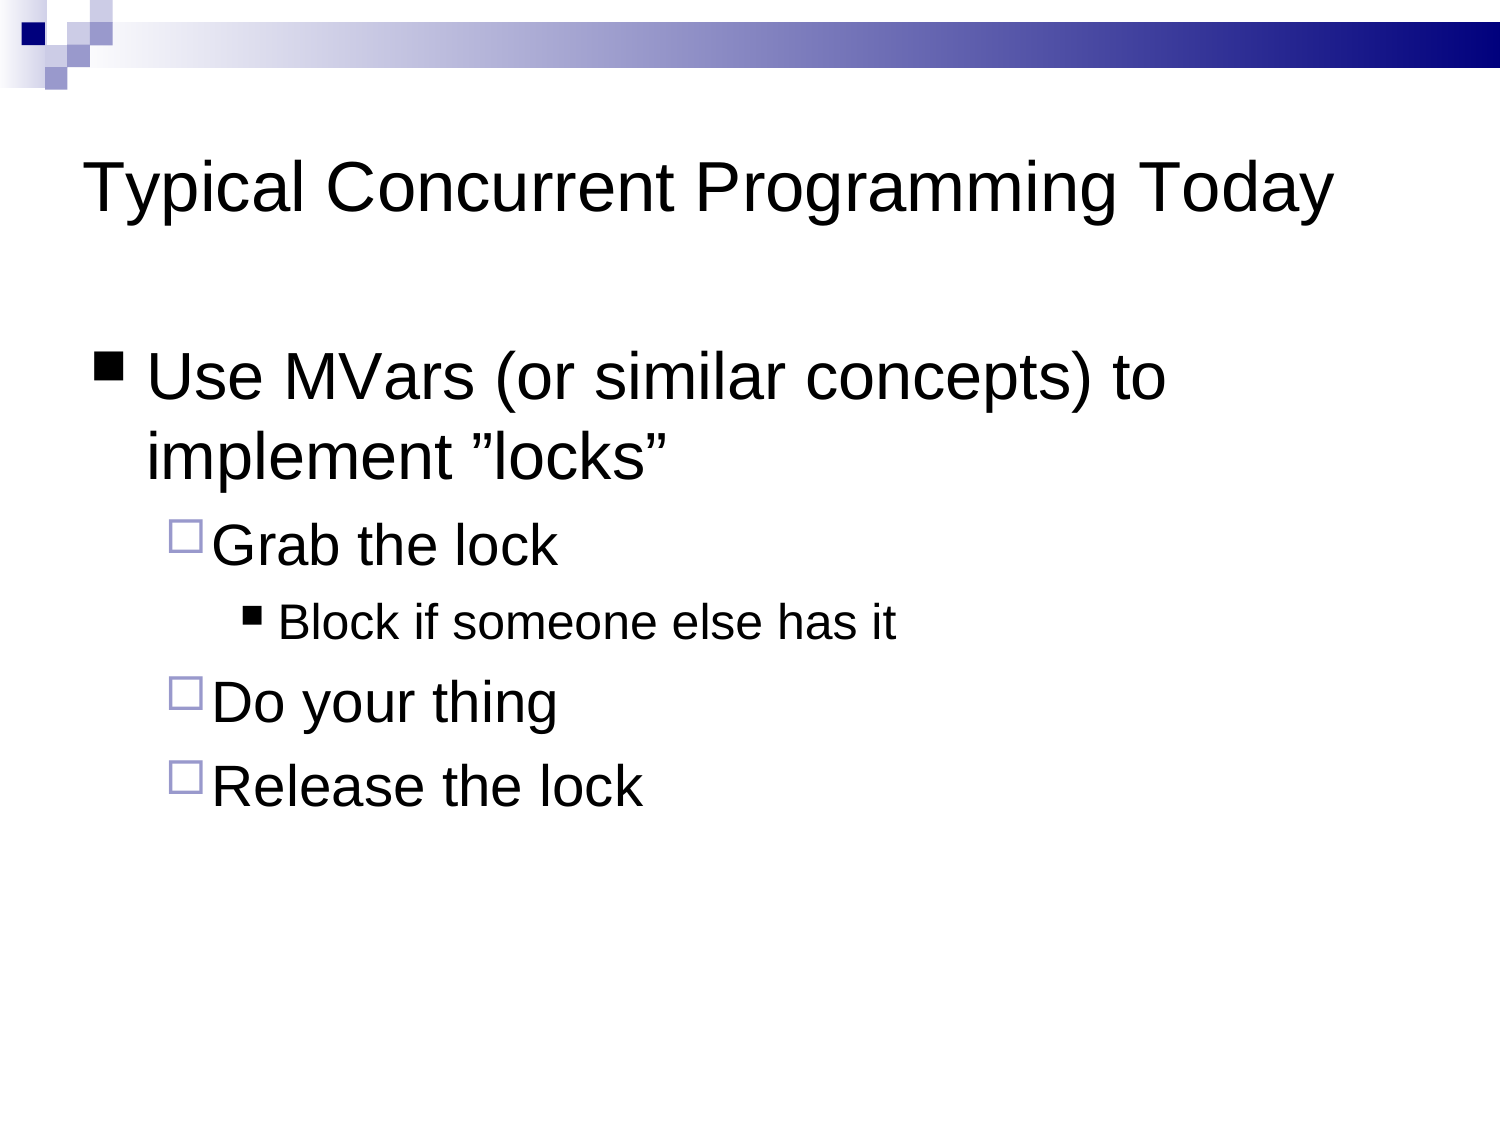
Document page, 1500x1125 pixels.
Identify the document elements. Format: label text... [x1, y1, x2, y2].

list Use MVars (or similar concepts) to implement ”locks” Grab the lock Block if someone else has it Do your thing Release the lock [75, 324, 1426, 963]
title Typical Concurrent Programming Today [67, 70, 1418, 296]
